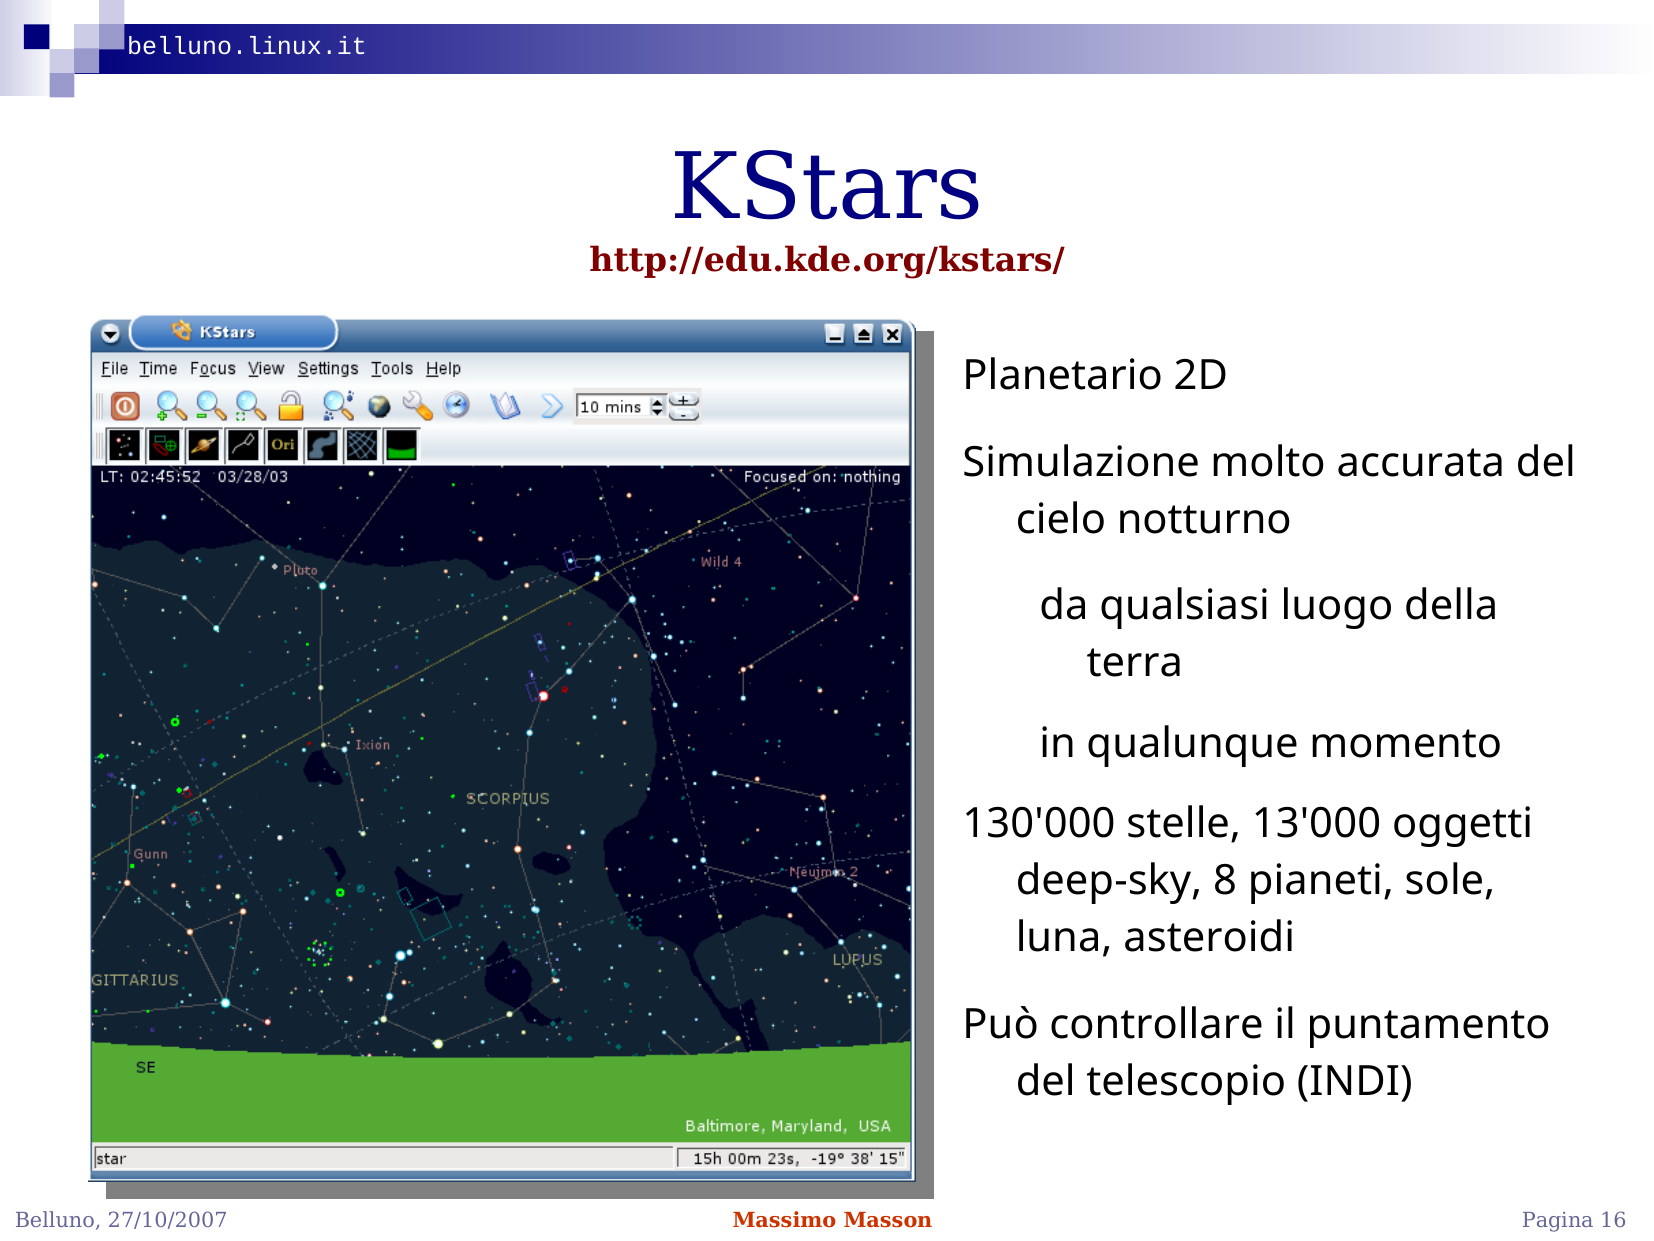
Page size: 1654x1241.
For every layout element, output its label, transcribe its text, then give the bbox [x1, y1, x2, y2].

picture [88, 313, 916, 1182]
list Planetario 2D Simulazione molto accurata del cielo notturno da qualsiasi luogo della terra in qualunque momento 130'000 stelle, 13'000 oggetti deep-sky, 8 pianeti, sole, luna, asteroidi Può controllare il puntamento del telescopio (INDI) [944, 344, 1595, 1127]
title KStars http://edu.kde.org/kstars/ [121, 102, 1534, 311]
